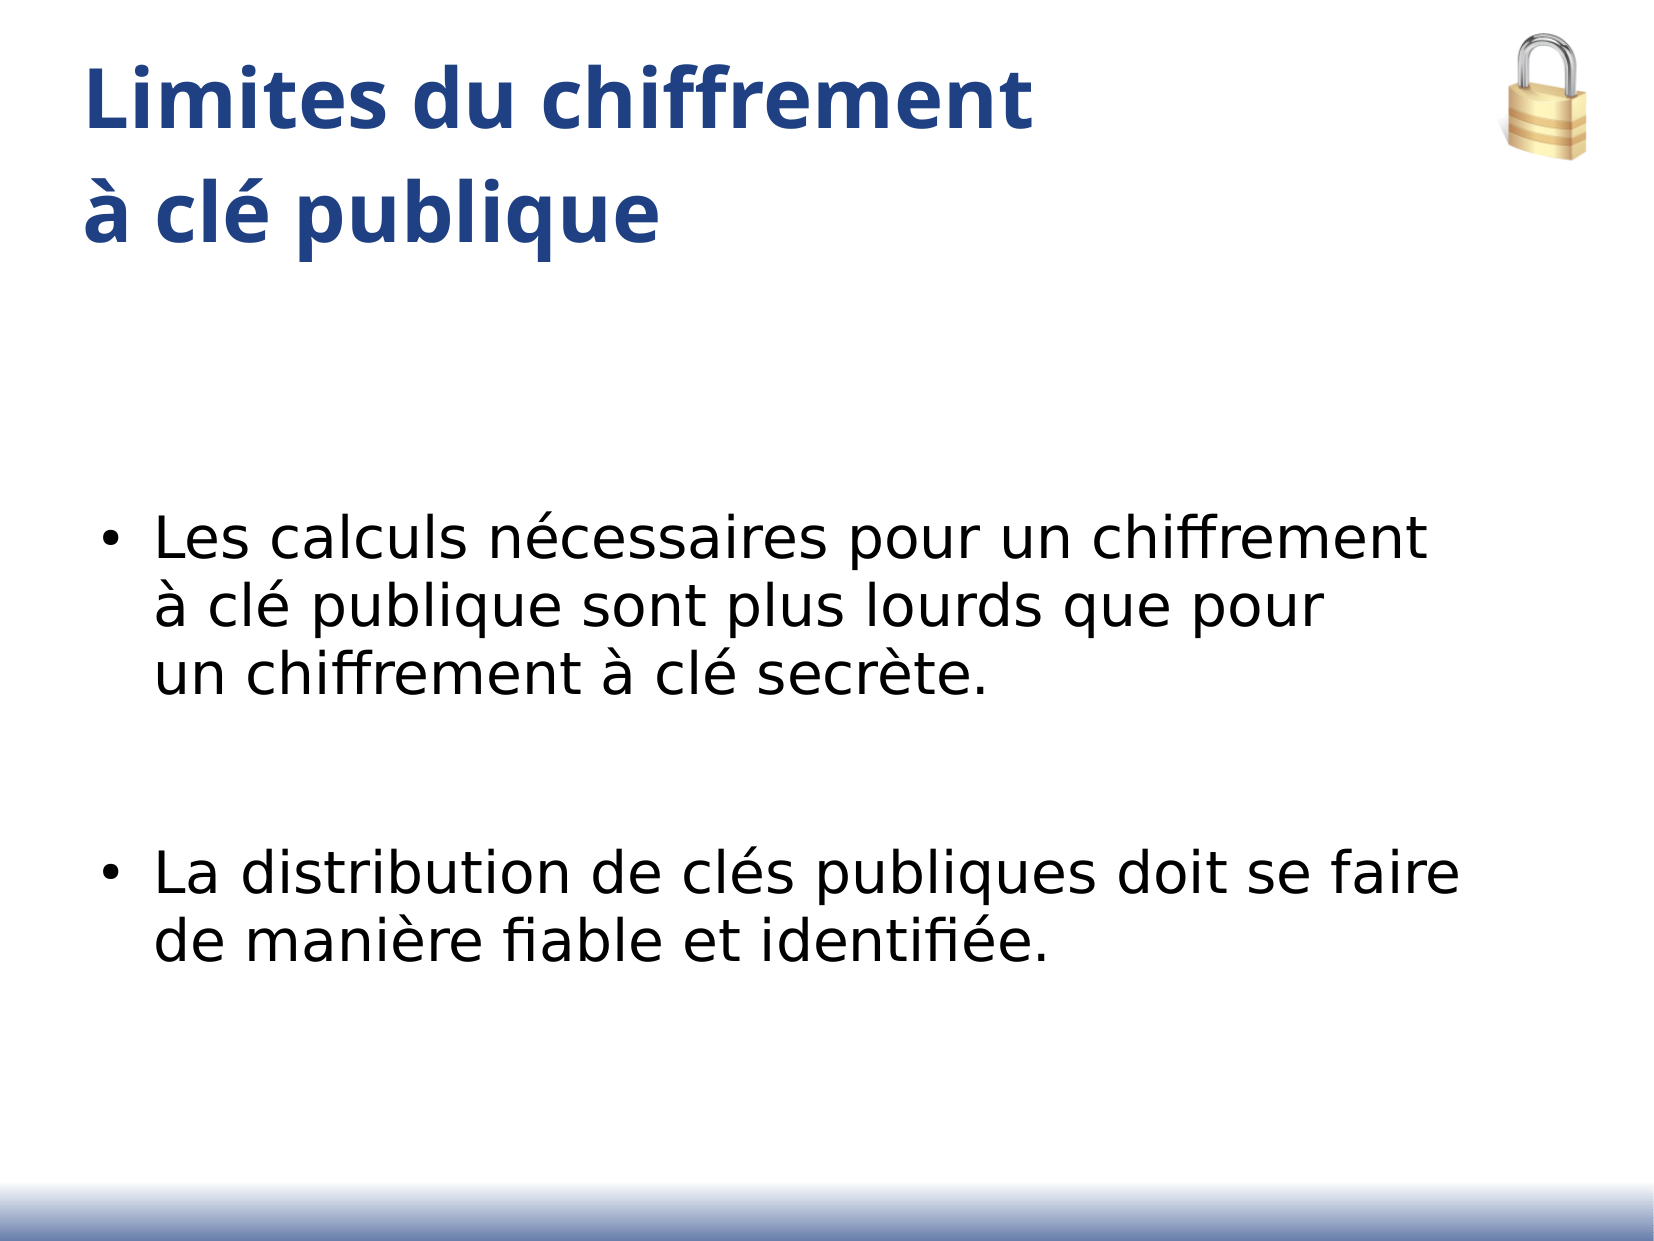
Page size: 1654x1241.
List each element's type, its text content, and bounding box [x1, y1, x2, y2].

list La distribution de clés publiques doit se faire de manière fiable et identifiée. [82, 793, 1571, 1022]
list Les calculs nécessaires pour un chiffrement à clé publique sont plus lourds que pour un chiffrement à clé secrète. [82, 428, 1571, 785]
title Limites du chiffrement à clé publique [82, 49, 1571, 257]
picture [1476, 29, 1613, 166]
